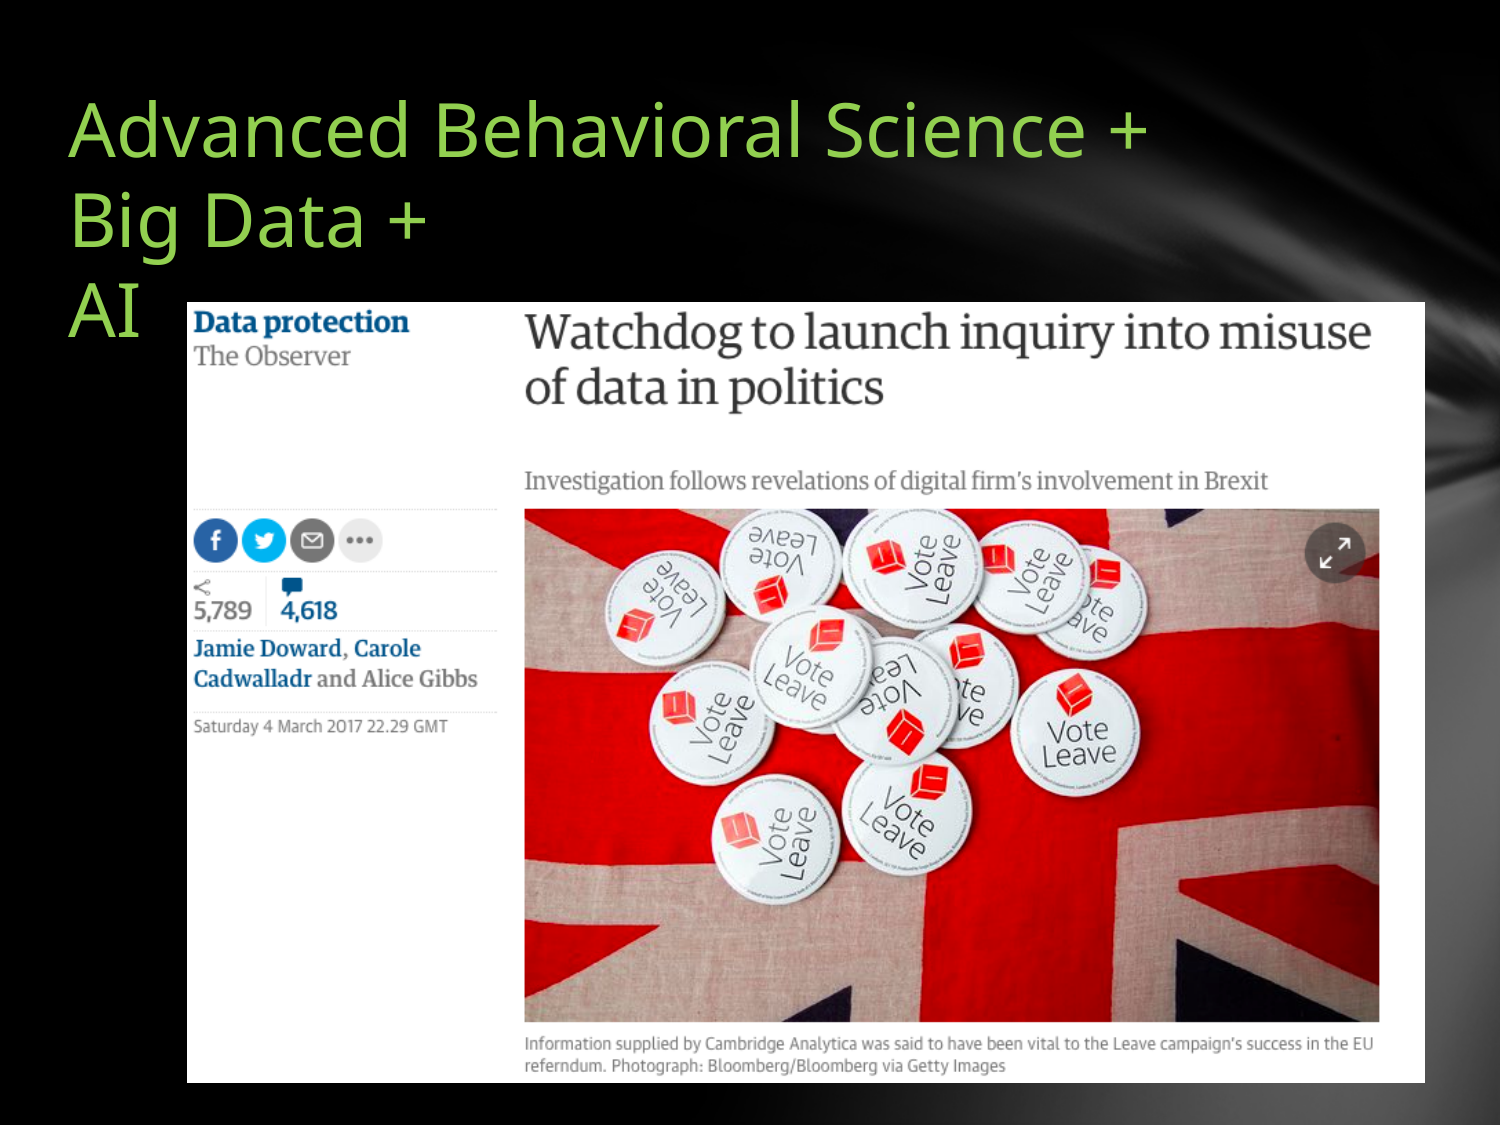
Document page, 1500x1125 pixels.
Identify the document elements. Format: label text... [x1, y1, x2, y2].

picture [0, 302, 1500, 1083]
title Advanced Behavioral Science + Big Data + AI [53, 54, 1314, 302]
